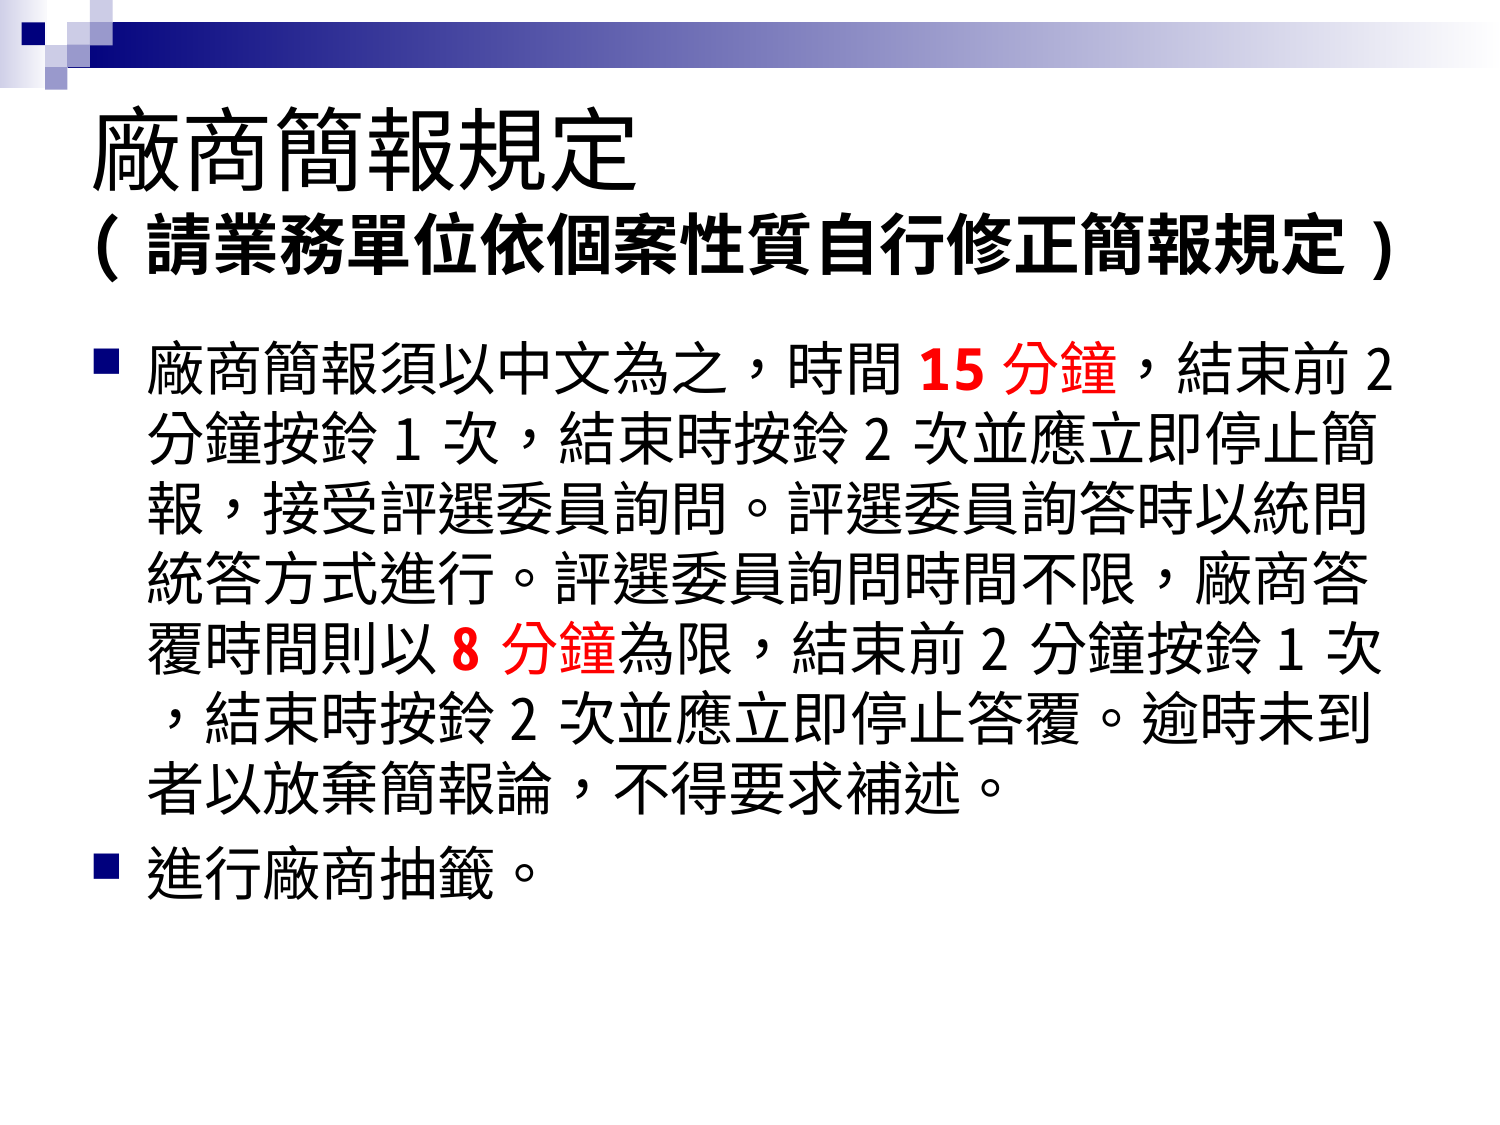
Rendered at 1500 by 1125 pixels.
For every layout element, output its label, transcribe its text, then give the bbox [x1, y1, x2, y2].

title 廠商簡報規定 (請業務單位依個案性質自行修正簡報規定) [75, 75, 1426, 300]
list 廠商簡報須以中文為之，時間15分鐘，結束前2分鐘按鈴1次，結束時按鈴2次並應立即停止簡報，接受評選委員詢問。評選委員詢答時以統問統答方式進行。評選委員詢問時間不限，廠商答覆時間則以8分鐘為限，結束前2分鐘按鈴1次，結束時按鈴2次並應立即停止答覆。逾時未到者以放棄簡報論，不得要求補述。 進行廠商抽籤。 [75, 324, 1426, 963]
